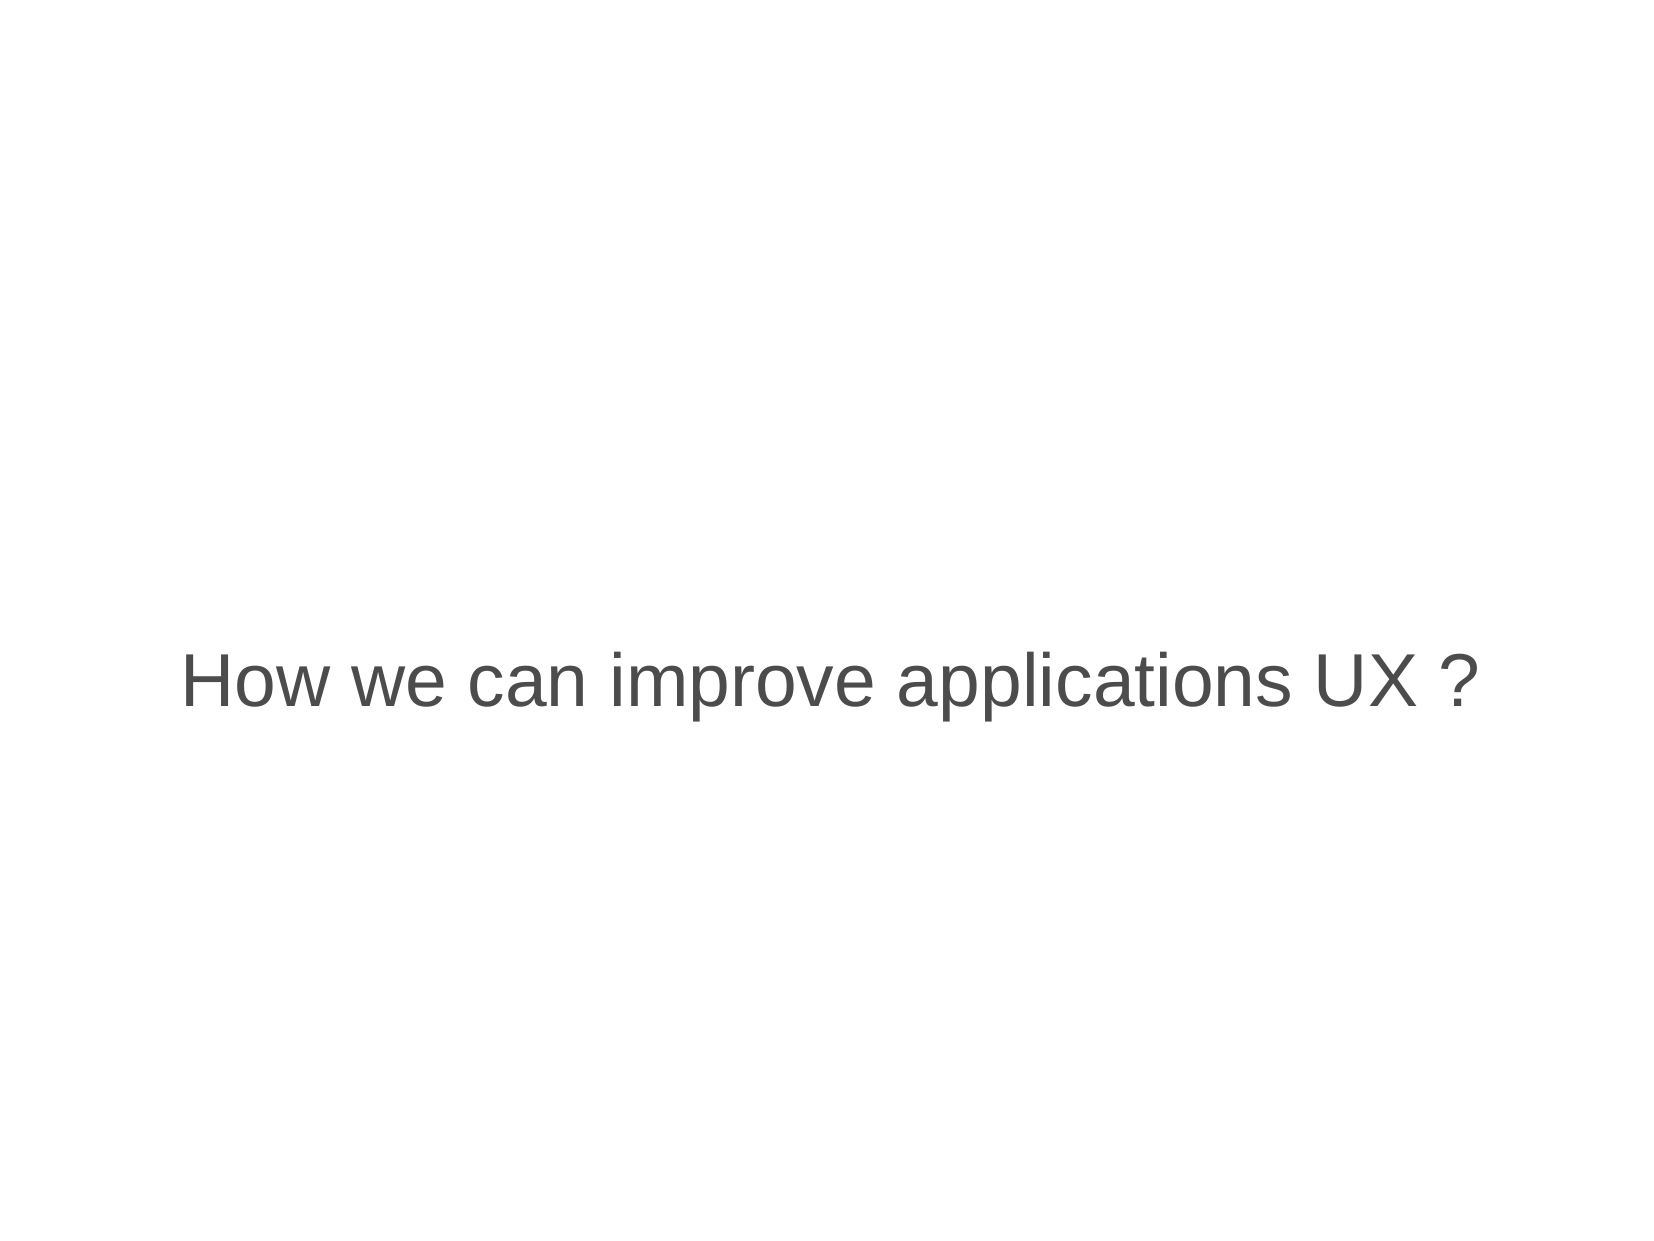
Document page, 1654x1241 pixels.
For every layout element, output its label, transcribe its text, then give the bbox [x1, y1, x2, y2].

subtitle How we can improve applications UX ? [86, 262, 1576, 1163]
